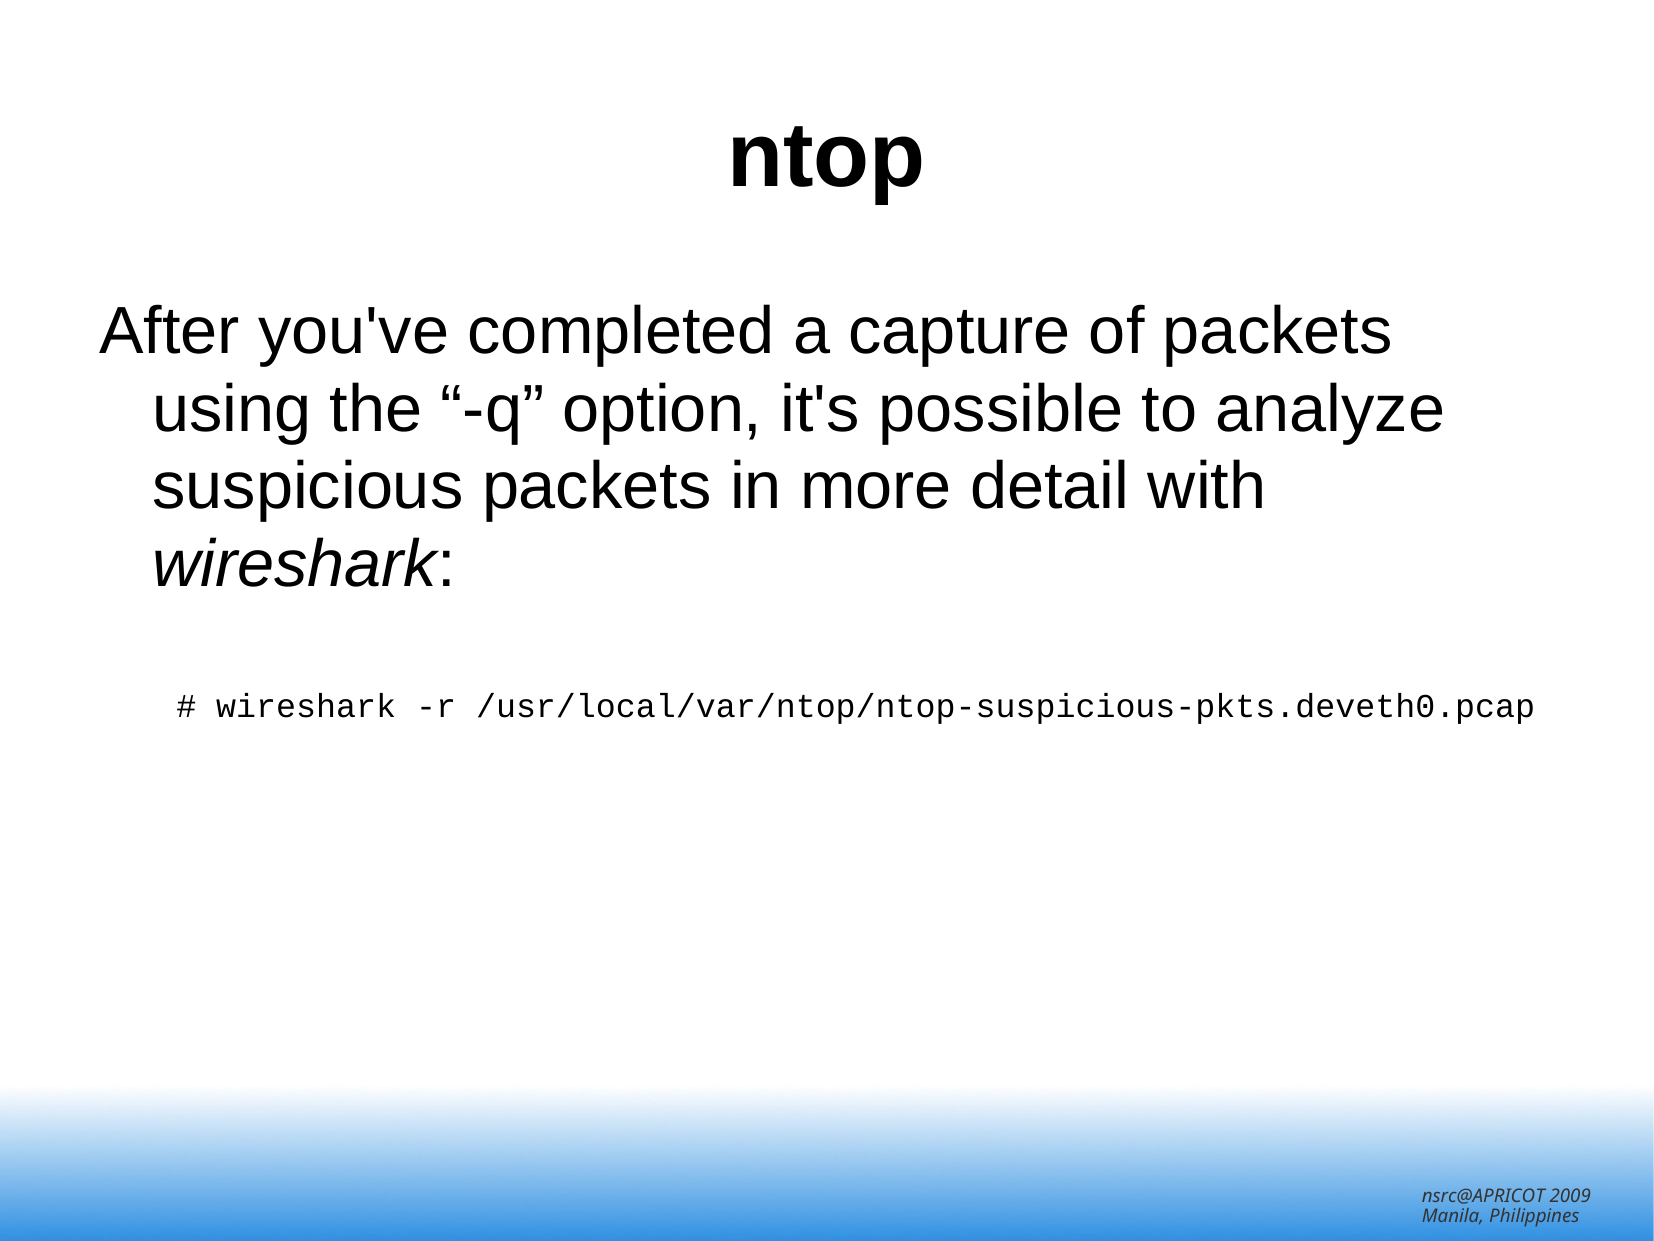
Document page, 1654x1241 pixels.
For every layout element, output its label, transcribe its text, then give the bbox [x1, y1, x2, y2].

list After you've completed a capture of packets using the “-q” option, it's possible to analyze suspicious packets in more detail with wireshark: # wireshark -r /usr/local/var/ntop/ntop-suspicious-pkts.deveth0.pcap [82, 290, 1571, 724]
title ntop [82, 49, 1571, 257]
picture [0, 1083, 1654, 1241]
